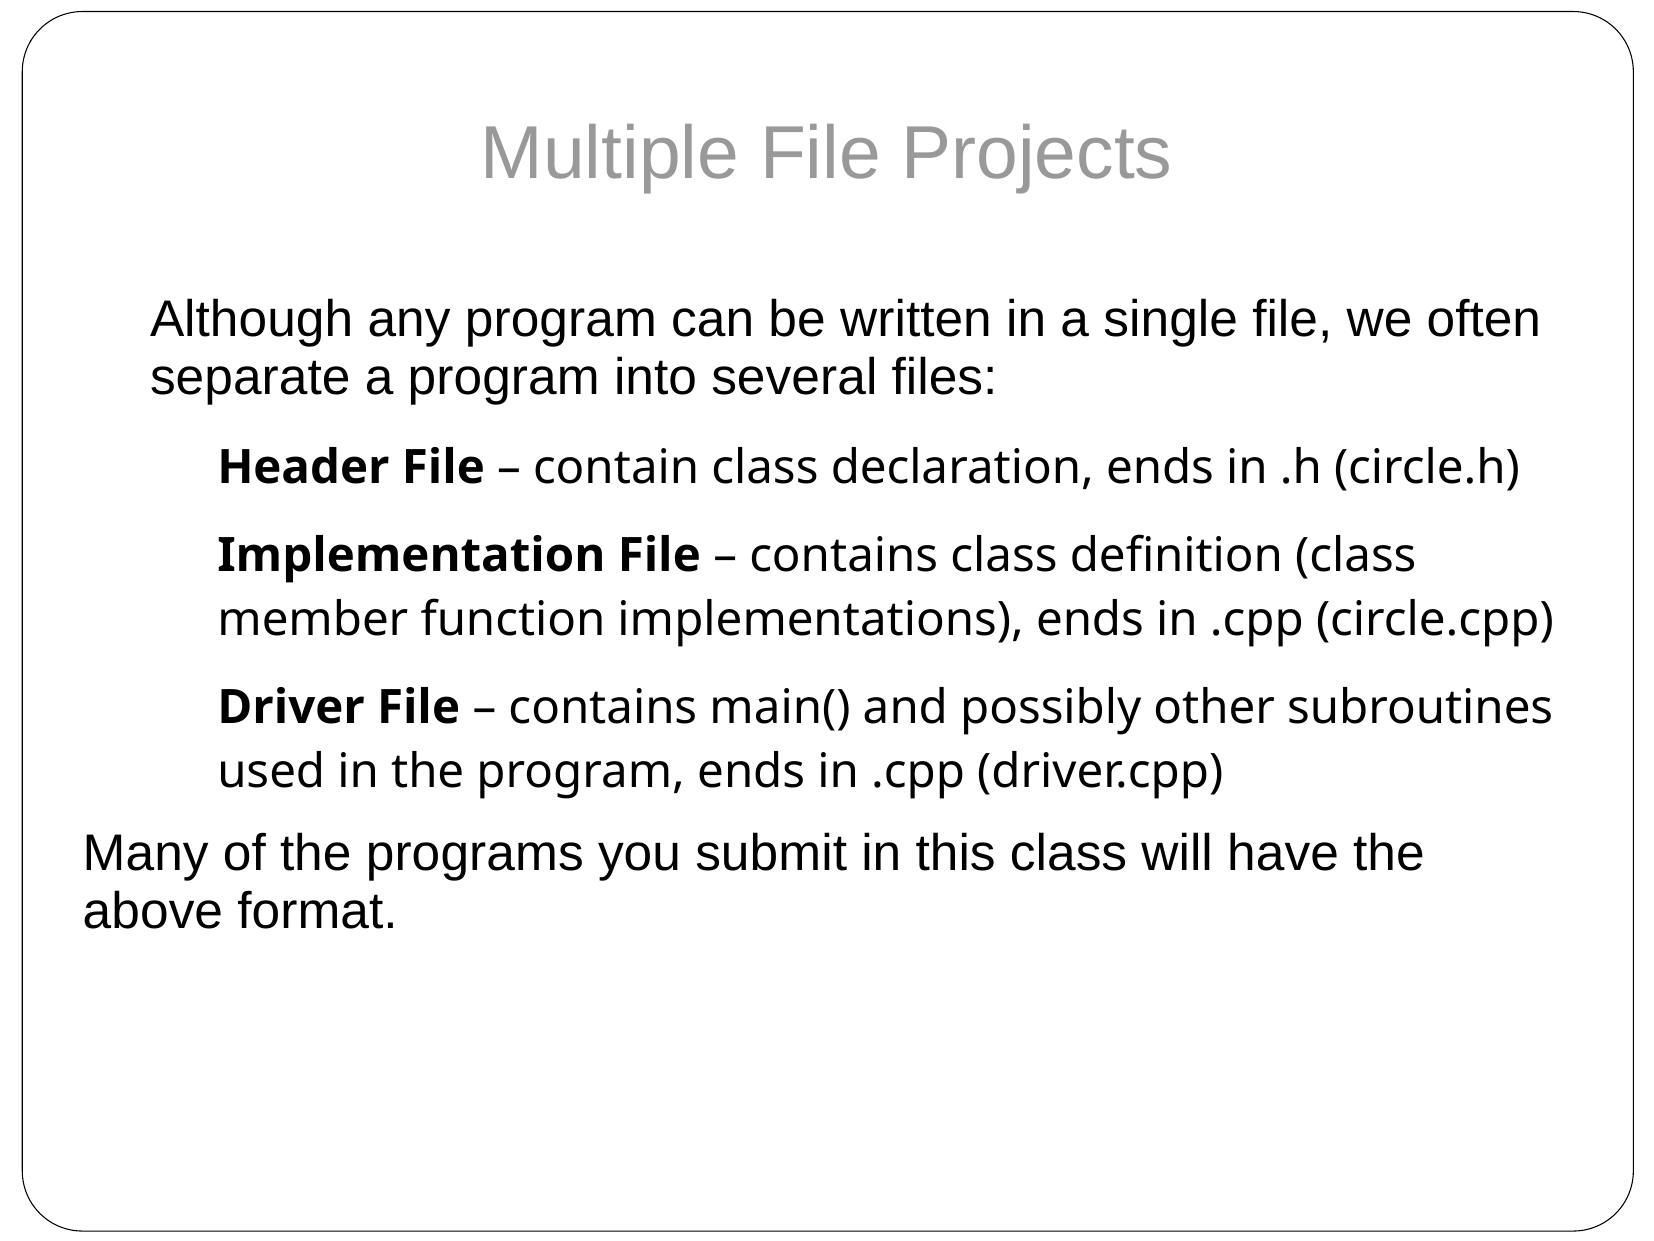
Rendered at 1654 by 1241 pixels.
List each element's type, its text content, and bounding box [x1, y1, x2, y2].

list Although any program can be written in a single file, we often separate a program into several files: Header File – contain class declaration, ends in .h (circle.h) Implementation File – contains class definition (class member function implementations), ends in .cpp (circle.cpp) Driver File – contains main() and possibly other subroutines used in the program, ends in .cpp (driver.cpp) Many of the programs you submit in this class will have the above format. [82, 290, 1571, 1109]
title Multiple File Projects [82, 56, 1571, 250]
